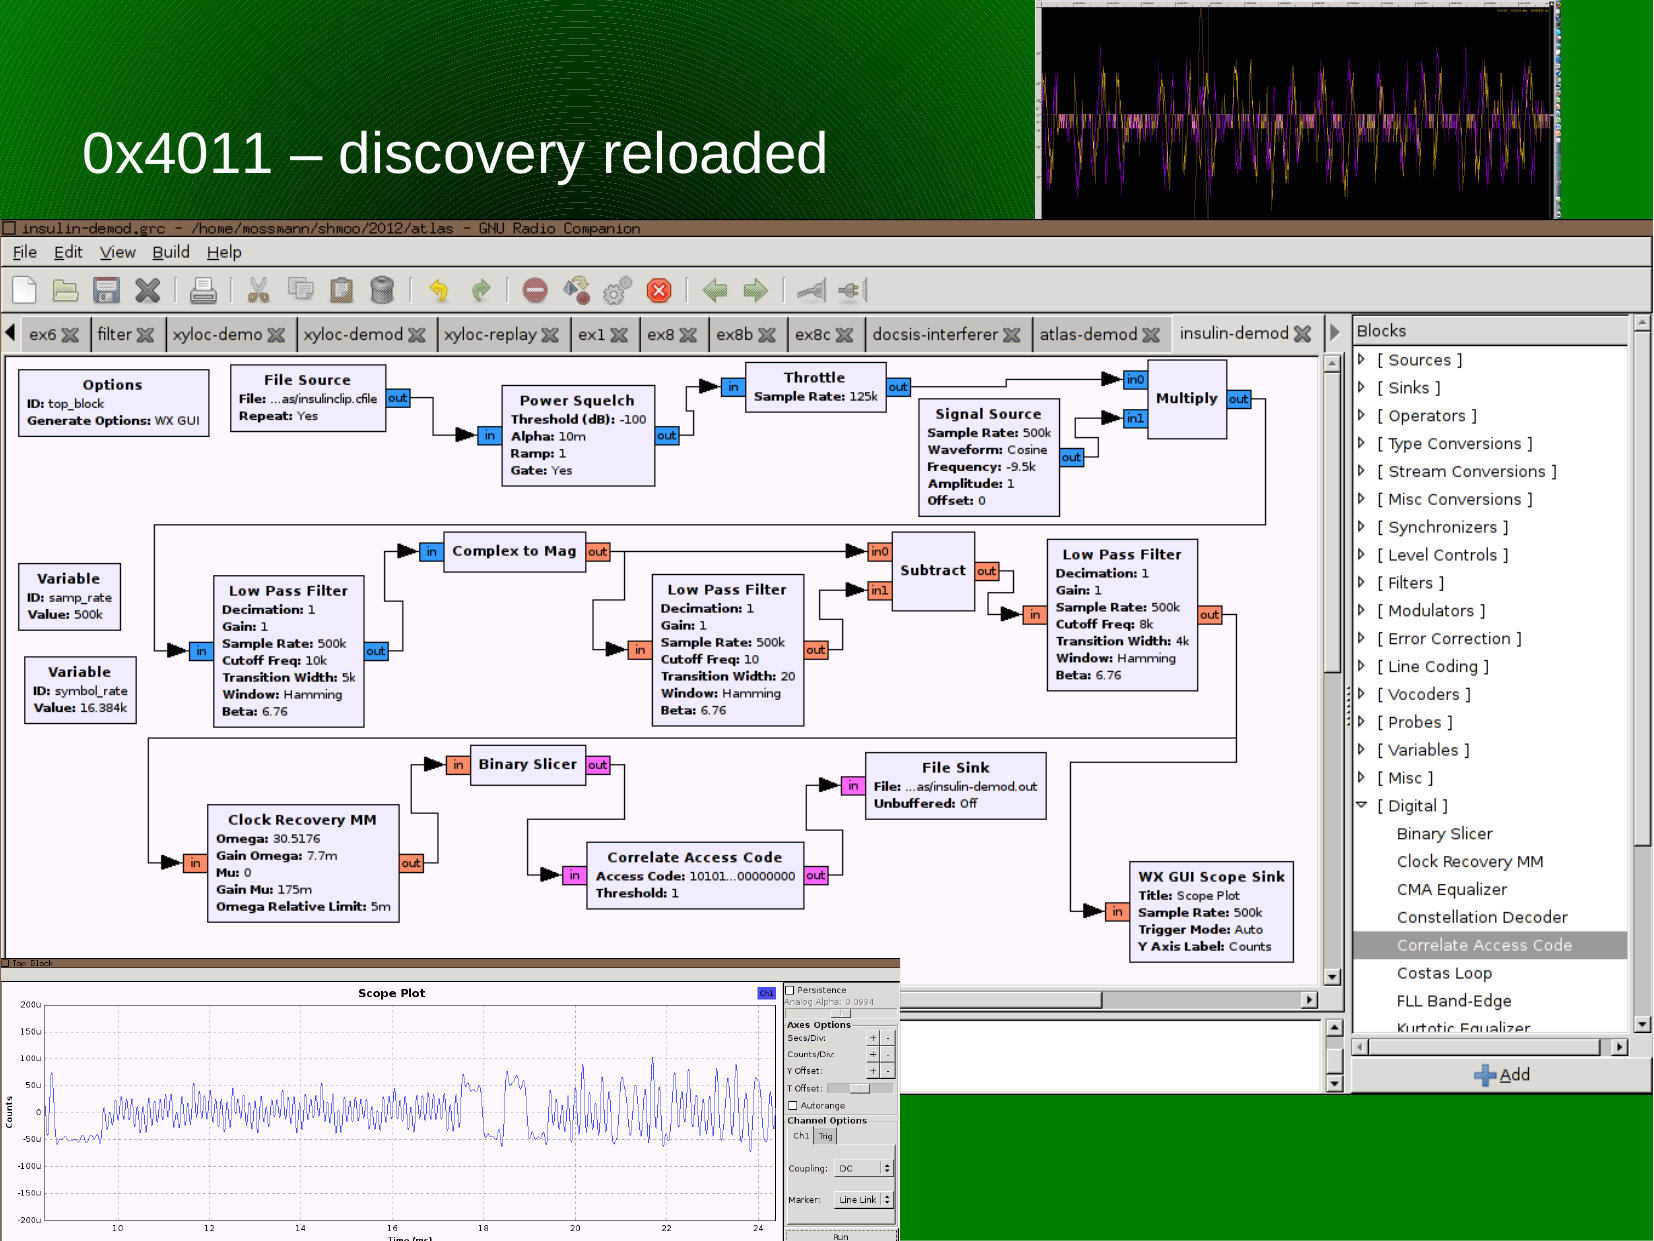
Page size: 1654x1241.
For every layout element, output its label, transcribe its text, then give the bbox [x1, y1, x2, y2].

picture [0, 0, 1653, 1241]
title 0x4011 – discovery reloaded [82, 87, 1035, 219]
title 0x4011 – discovery reloaded [1561, 87, 1571, 219]
